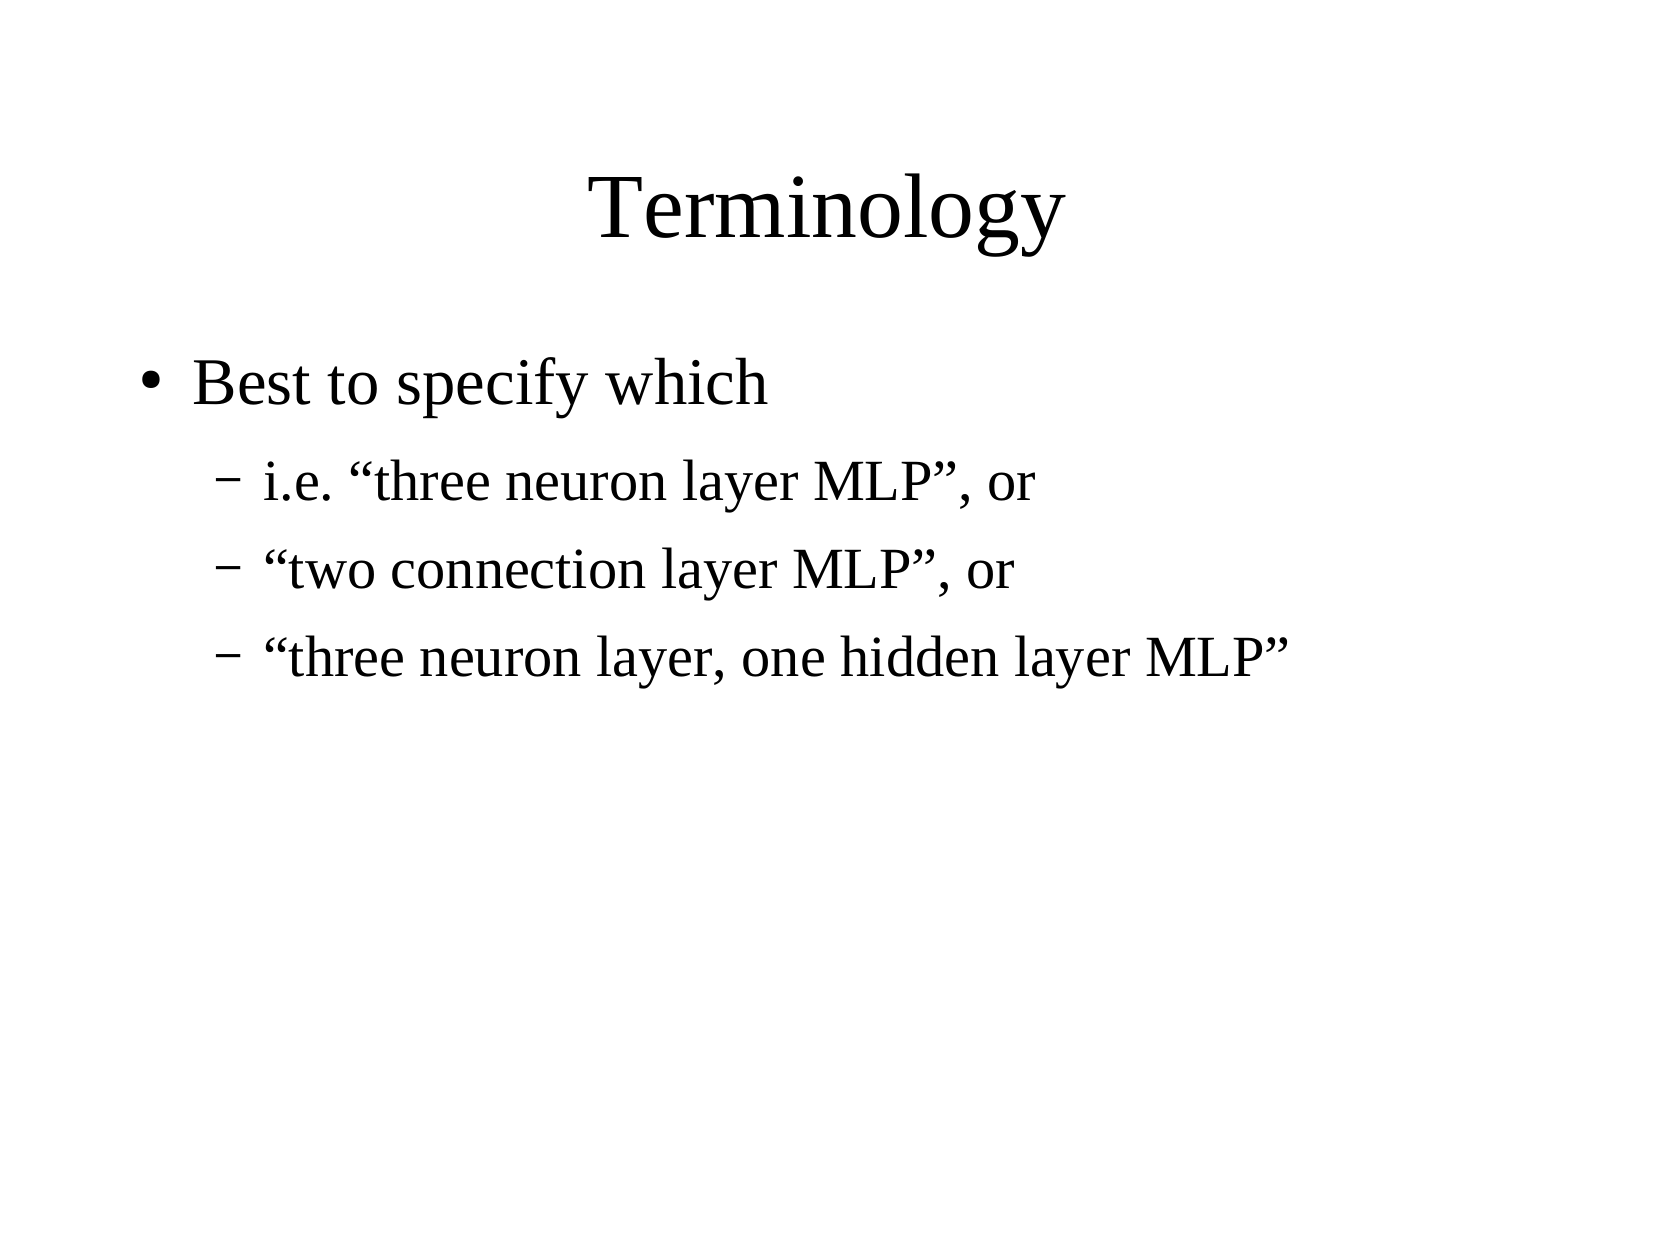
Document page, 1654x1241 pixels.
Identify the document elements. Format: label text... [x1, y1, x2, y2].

title Terminology [121, 102, 1534, 311]
list Best to specify which i.e. “three neuron layer MLP”, or “two connection layer MLP”, or “three neuron layer, one hidden layer MLP” [121, 344, 1534, 1127]
